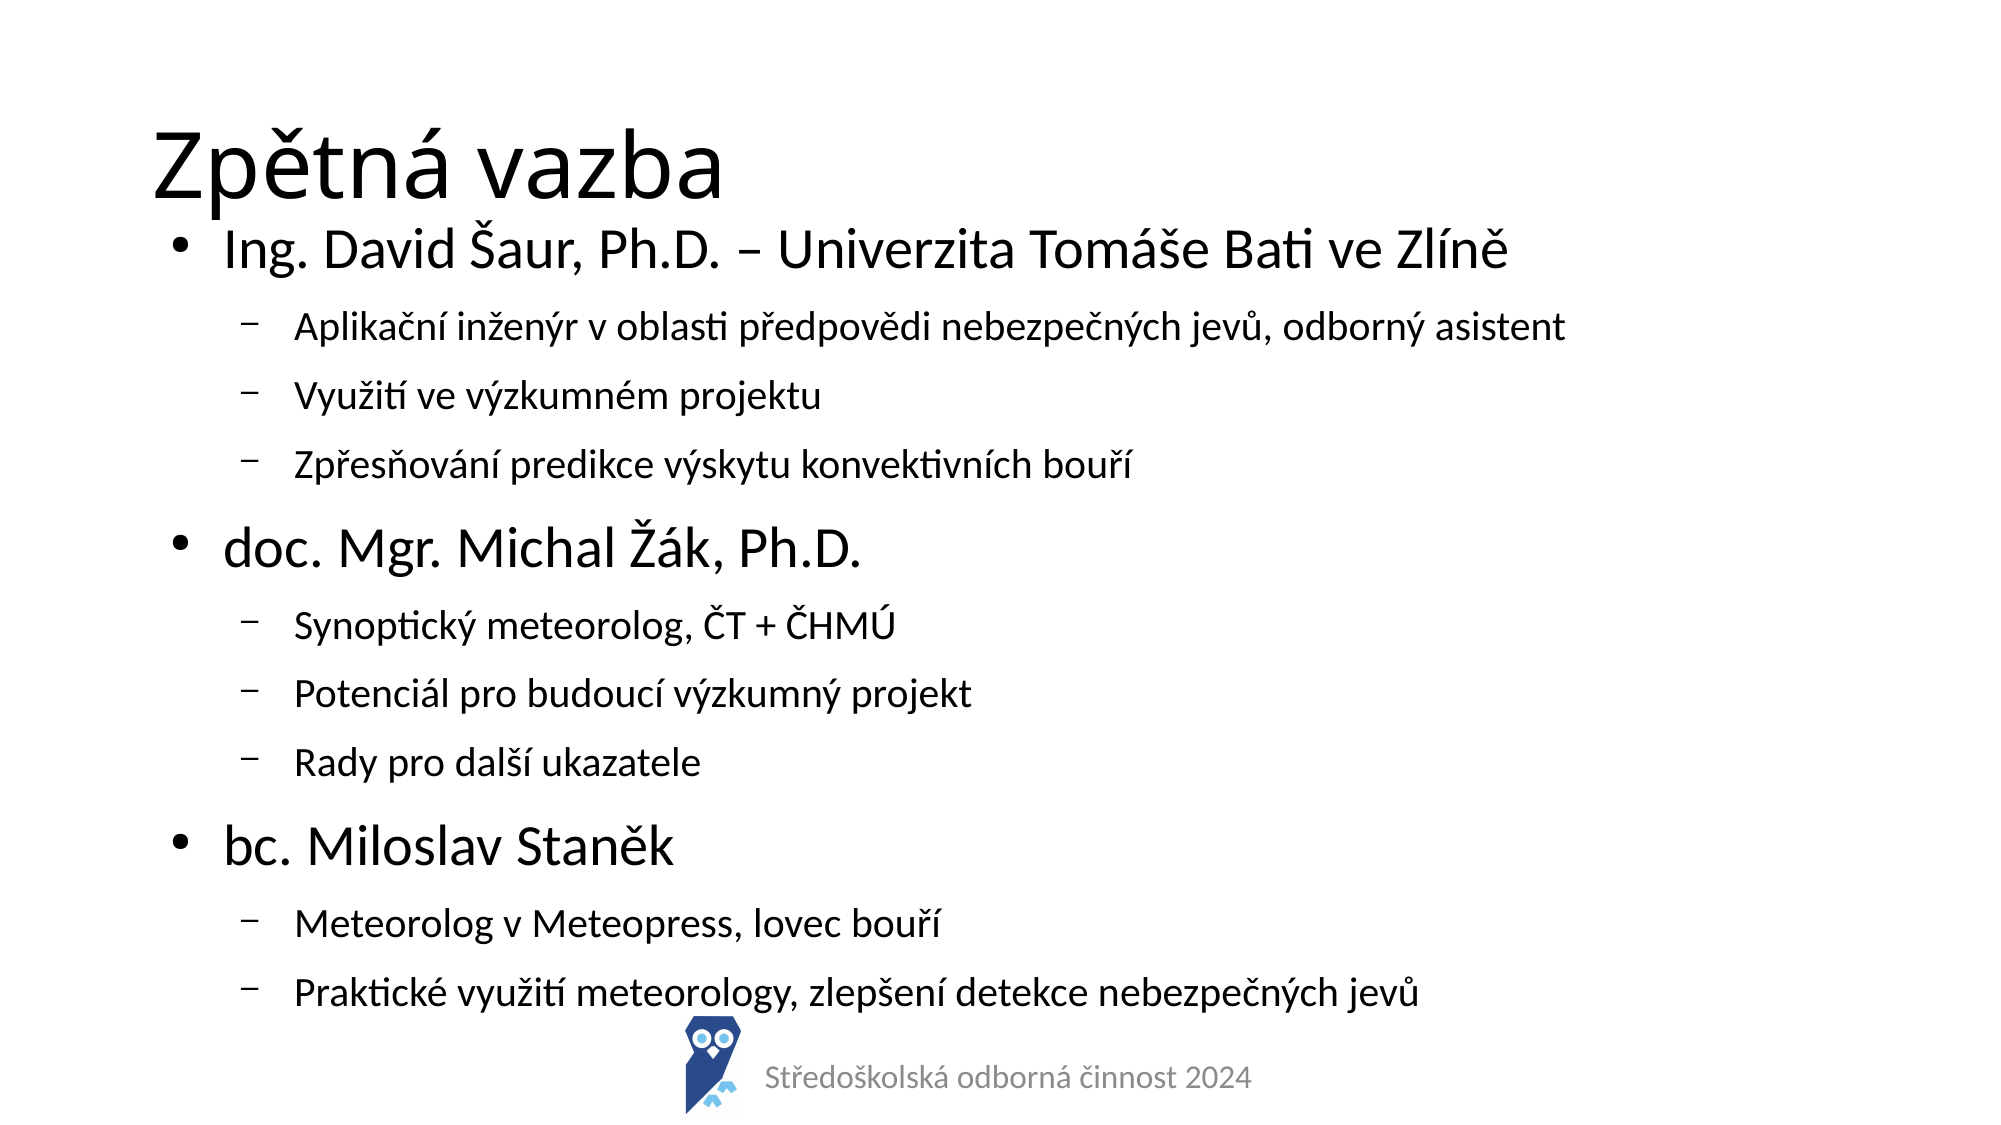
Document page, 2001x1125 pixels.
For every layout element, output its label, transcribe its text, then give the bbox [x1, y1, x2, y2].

picture [685, 1016, 741, 1114]
list Ing. David Šaur, Ph.D. –⁠⁠⁠⁠⁠ Univerzita Tomáše Bati ve Zlíně Aplikační inženýr v oblasti předpovědi nebezpečných jevů, odborný asistent Využití ve výzkumném projektu Zpřesňování predikce výskytu konvektivních bouří doc. Mgr. Michal Žák, Ph.D. Synoptický meteorolog, ČT + ČHMÚ Potenciál pro budoucí výzkumný projekt Rady pro další ukazatele bc. Miloslav Staněk Meteorolog v Meteopress, lovec bouří Praktické využití meteorology, zlepšení detekce nebezpečných jevů [137, 210, 1863, 981]
footer Středoškolská odborná činnost 2024 [748, 1044, 1269, 1105]
title Zpětná vazba [137, 59, 1863, 210]
